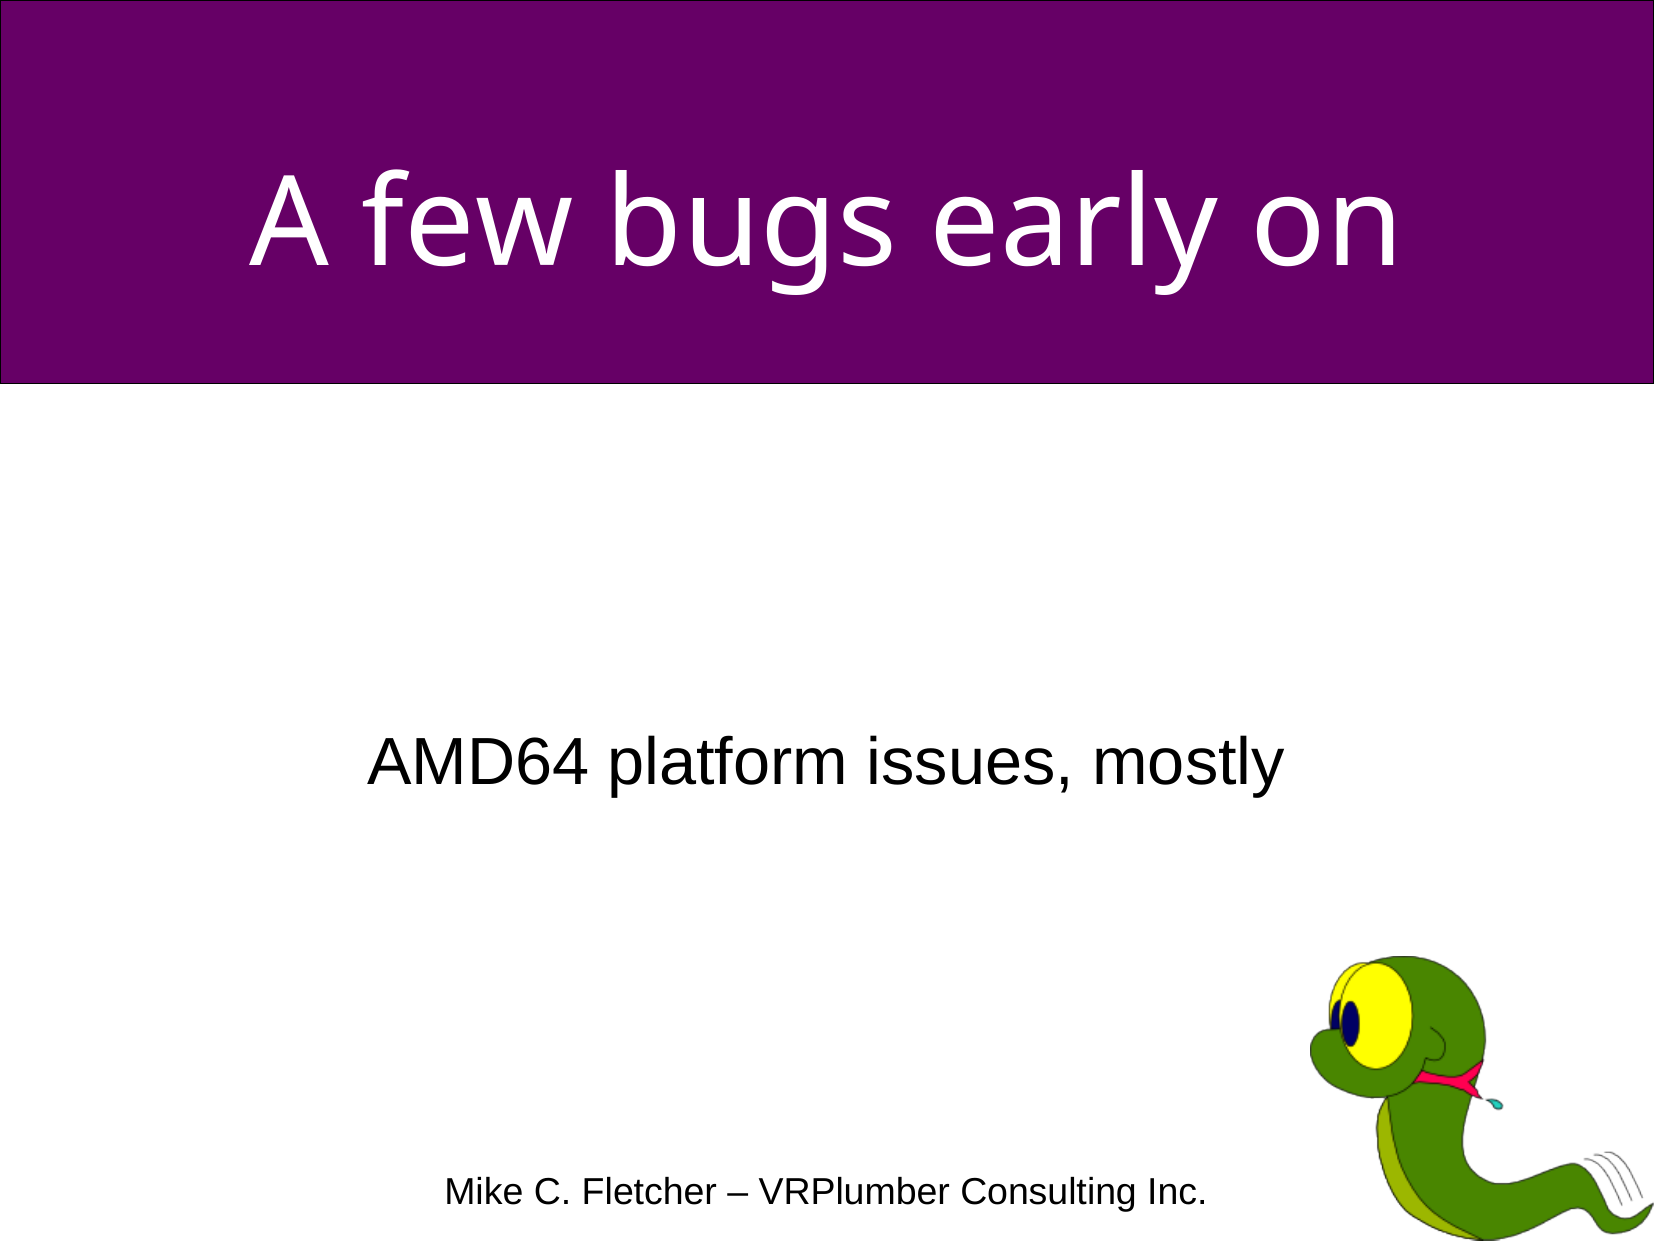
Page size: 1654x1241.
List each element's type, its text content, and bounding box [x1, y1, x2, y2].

title A few bugs early on [82, 56, 1571, 377]
picture [1310, 956, 1654, 1241]
subtitle AMD64 platform issues, mostly [82, 420, 1571, 1102]
